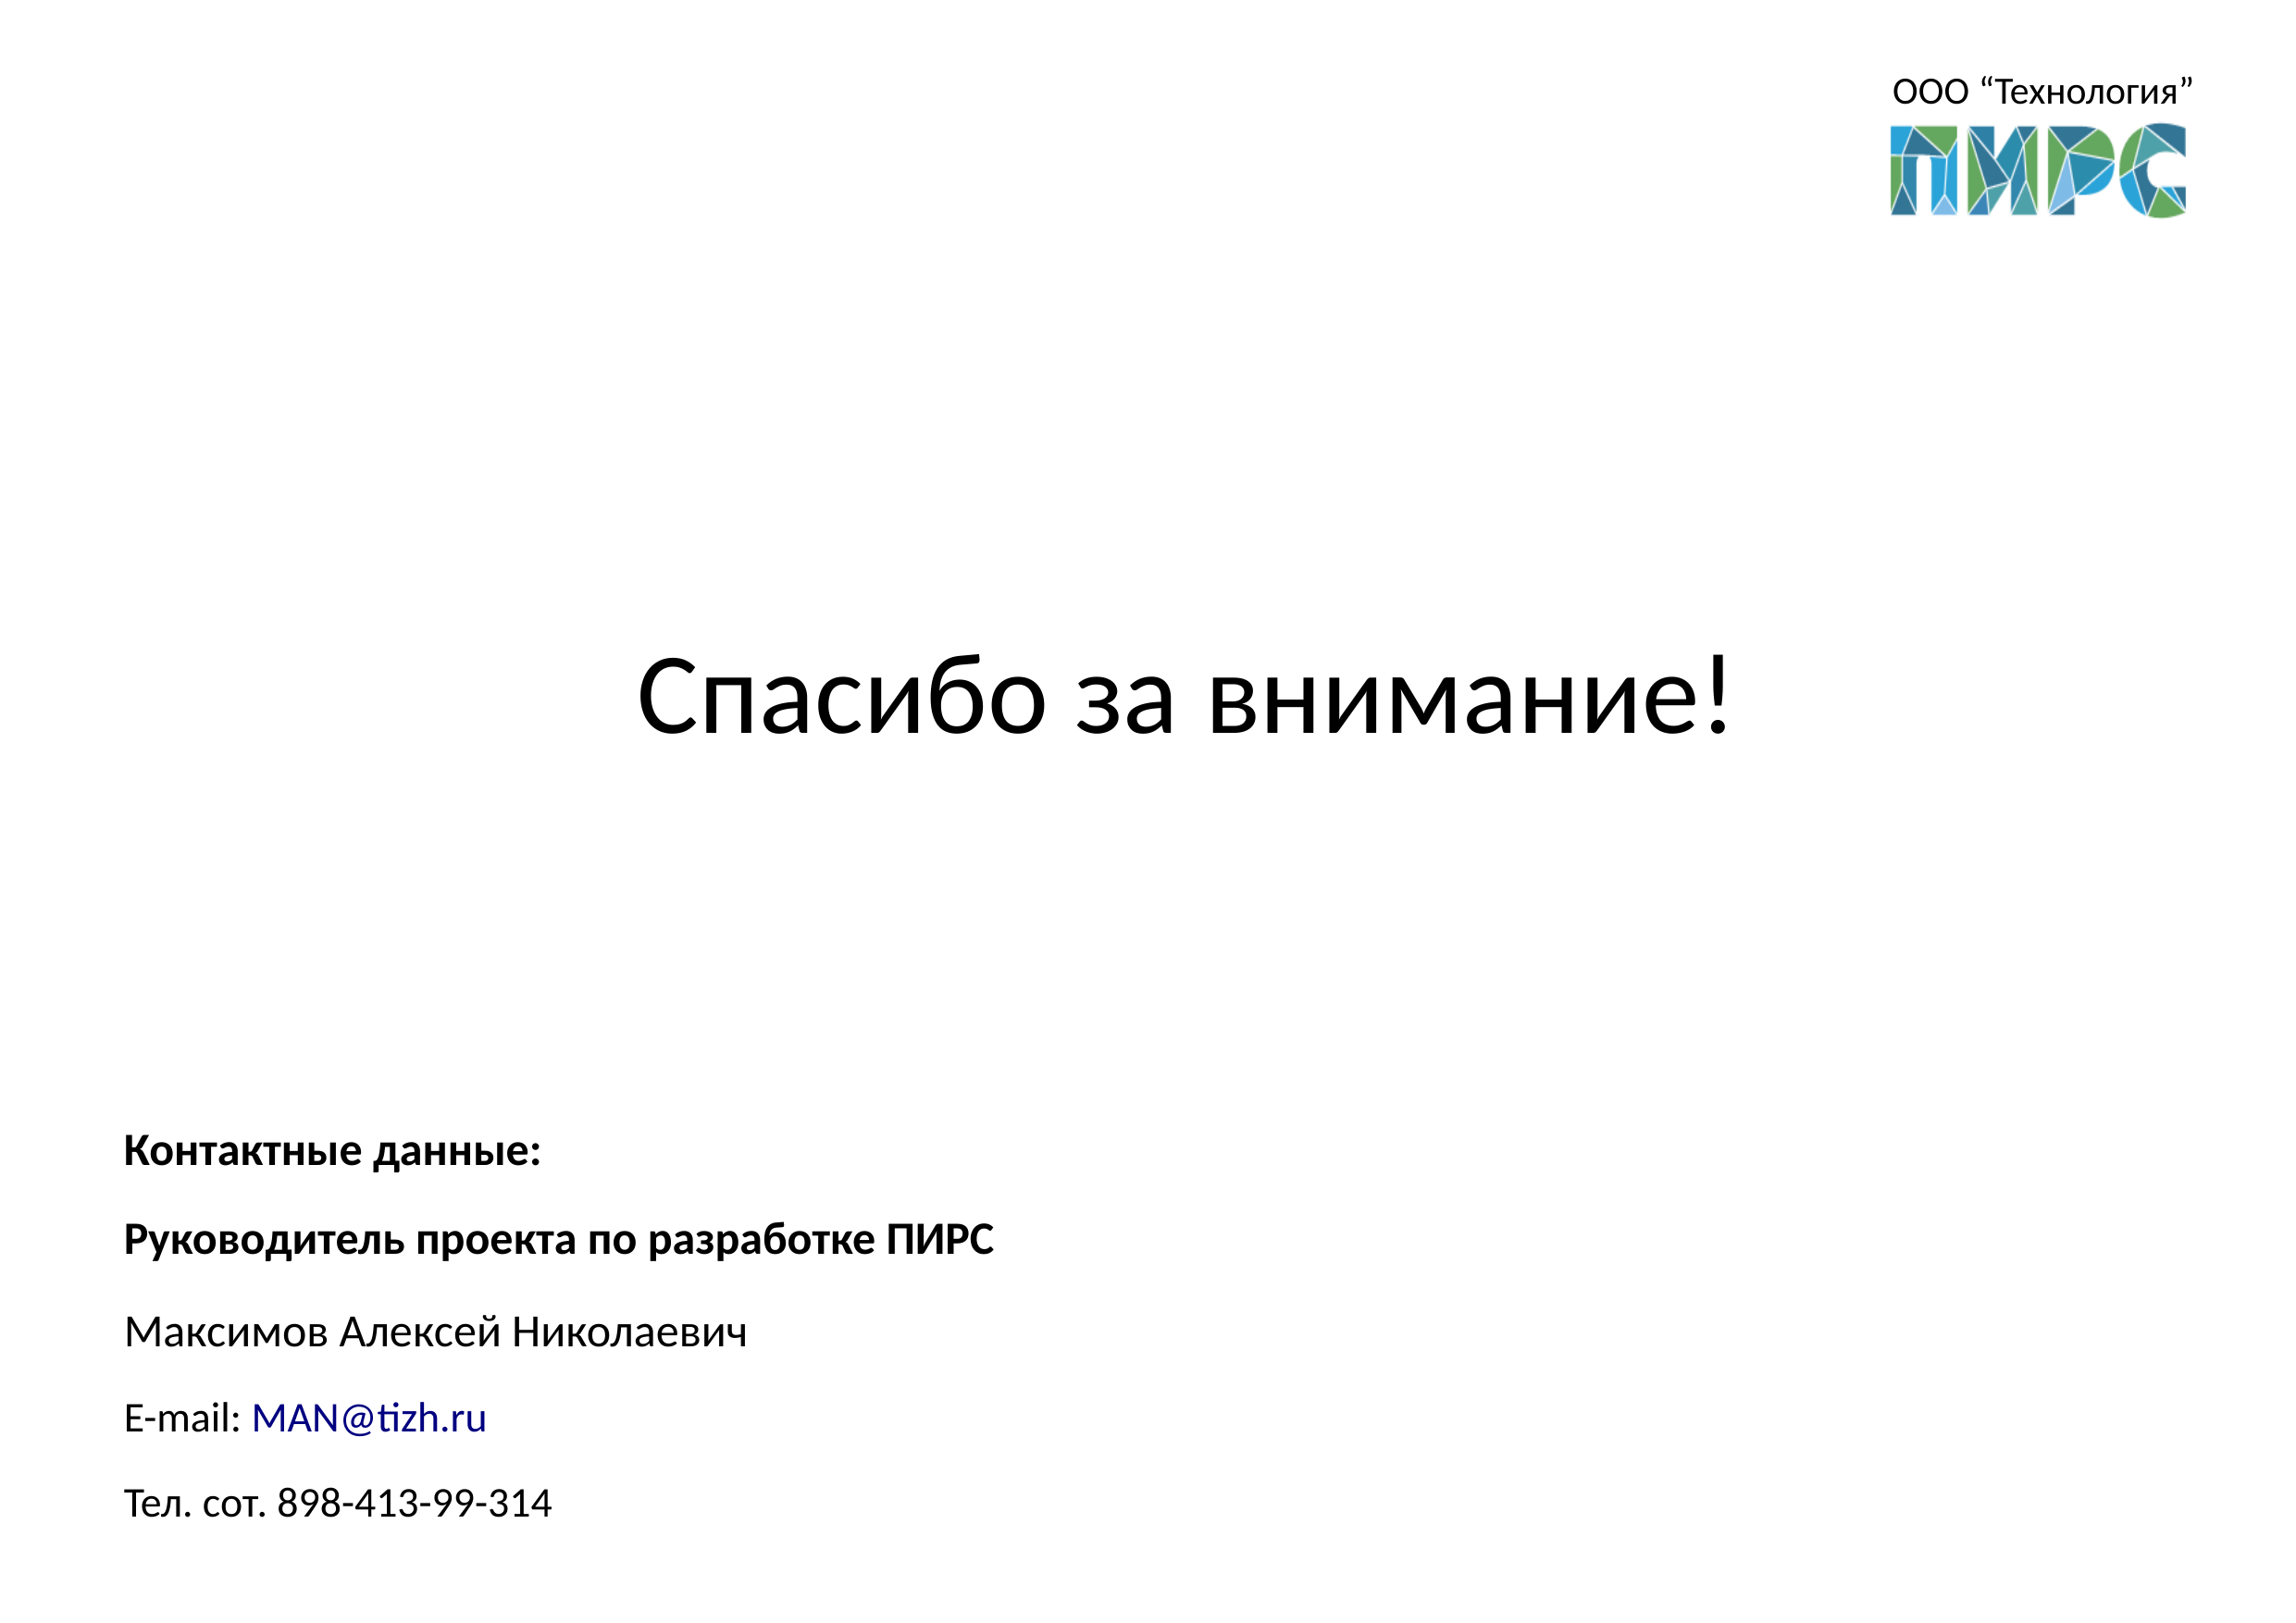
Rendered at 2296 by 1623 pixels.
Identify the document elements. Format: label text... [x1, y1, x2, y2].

text_box Контактные данные: Руководитель проекта по разработке ПИРС Максимов Алексей Николаевич E-mail: MAN@tizh.ru Тел. сот. 898-413-99-314 [110, 1123, 1874, 1535]
text_box Спасибо за внимание! [624, 639, 1763, 805]
picture [1879, 139, 2197, 233]
text_box ООО “Технология” [1879, 68, 2209, 139]
